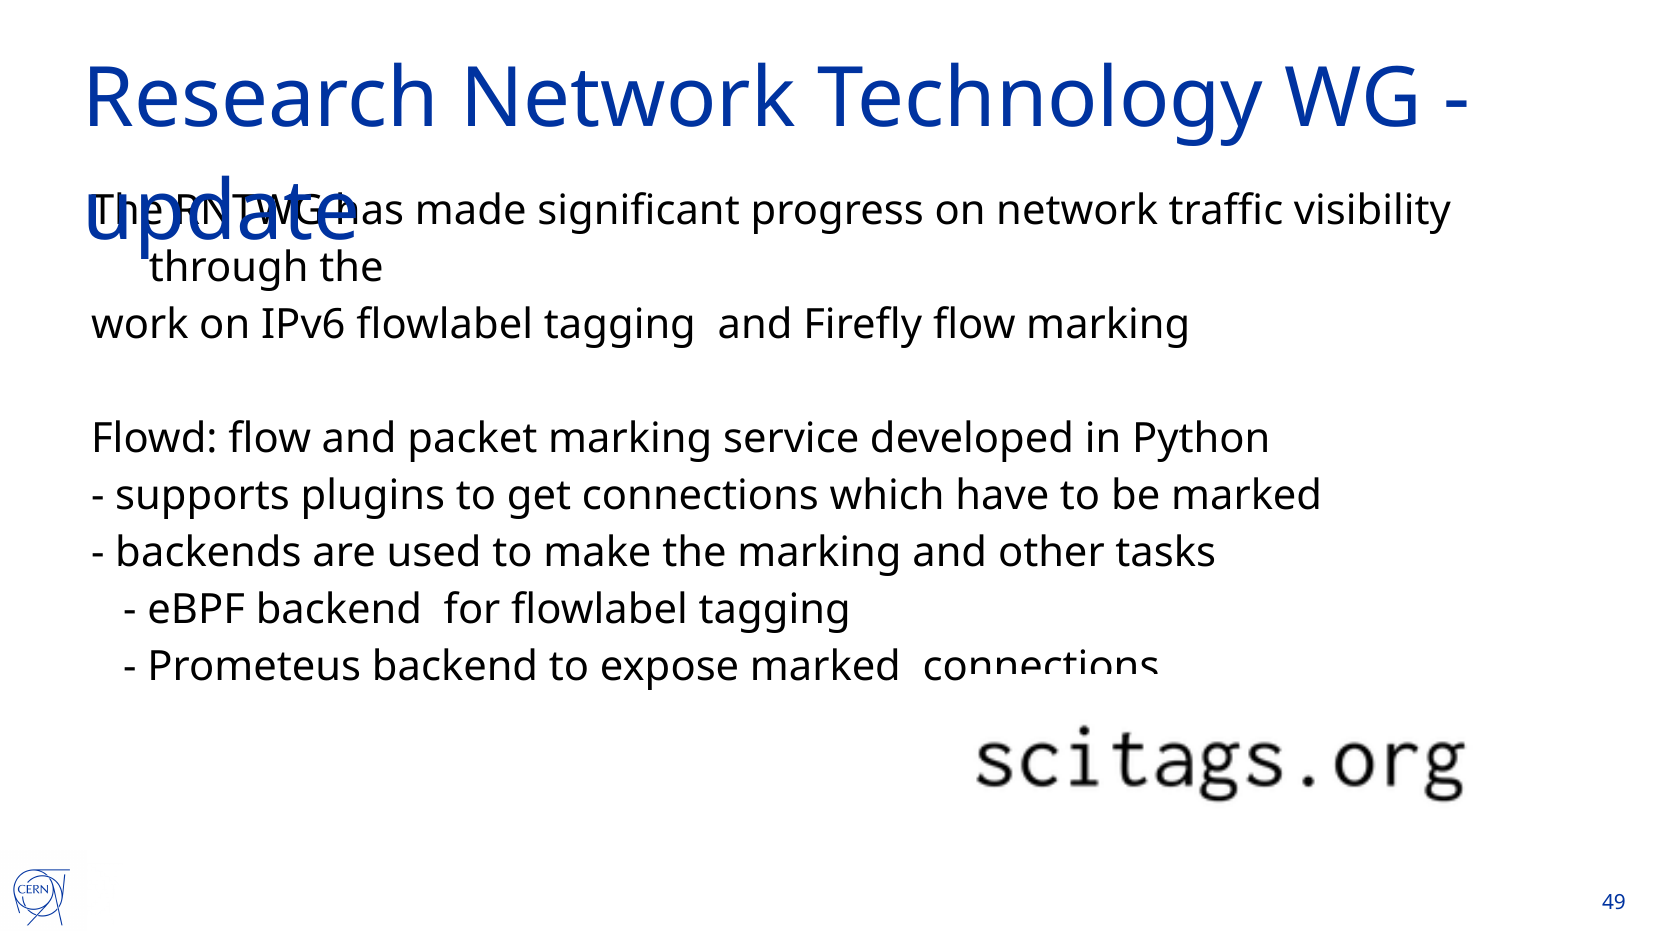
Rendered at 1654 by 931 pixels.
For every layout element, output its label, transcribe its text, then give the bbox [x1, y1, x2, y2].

text_box The RNTWG has made significant progress on network traffic visibility through the work on IPv6 flowlabel tagging and Firefly flow marking Flowd: flow and packet marking service developed in Python - supports plugins to get connections which have to be marked - backends are used to make the marking and other tasks - eBPF backend for flowlabel tagging - Prometeus backend to expose marked connections [76, 172, 1601, 917]
picture [968, 674, 1601, 851]
title Research Network Technology WG - update [82, 37, 1633, 173]
picture [0, 850, 127, 931]
